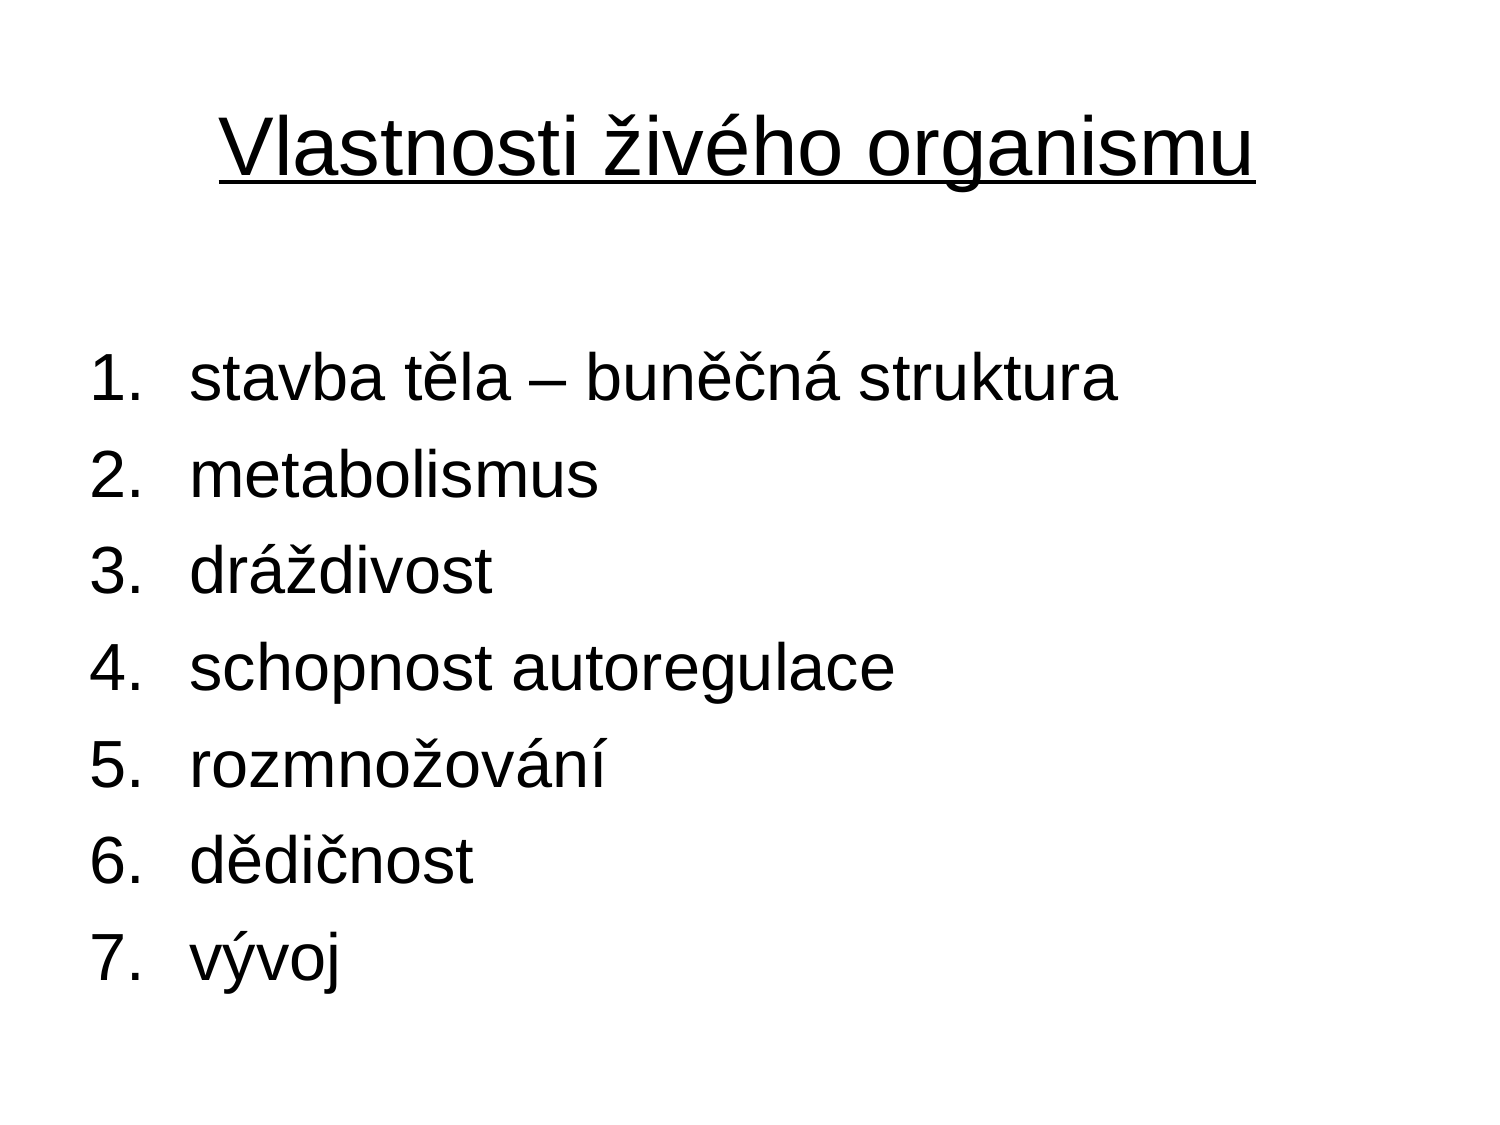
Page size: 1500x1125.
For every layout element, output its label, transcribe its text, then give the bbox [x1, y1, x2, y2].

title Vlastnosti živého organismu [75, 45, 1426, 233]
list stavba těla – buněčná struktura metabolismus dráždivost schopnost autoregulace rozmnožování dědičnost vývoj [75, 326, 1426, 1098]
